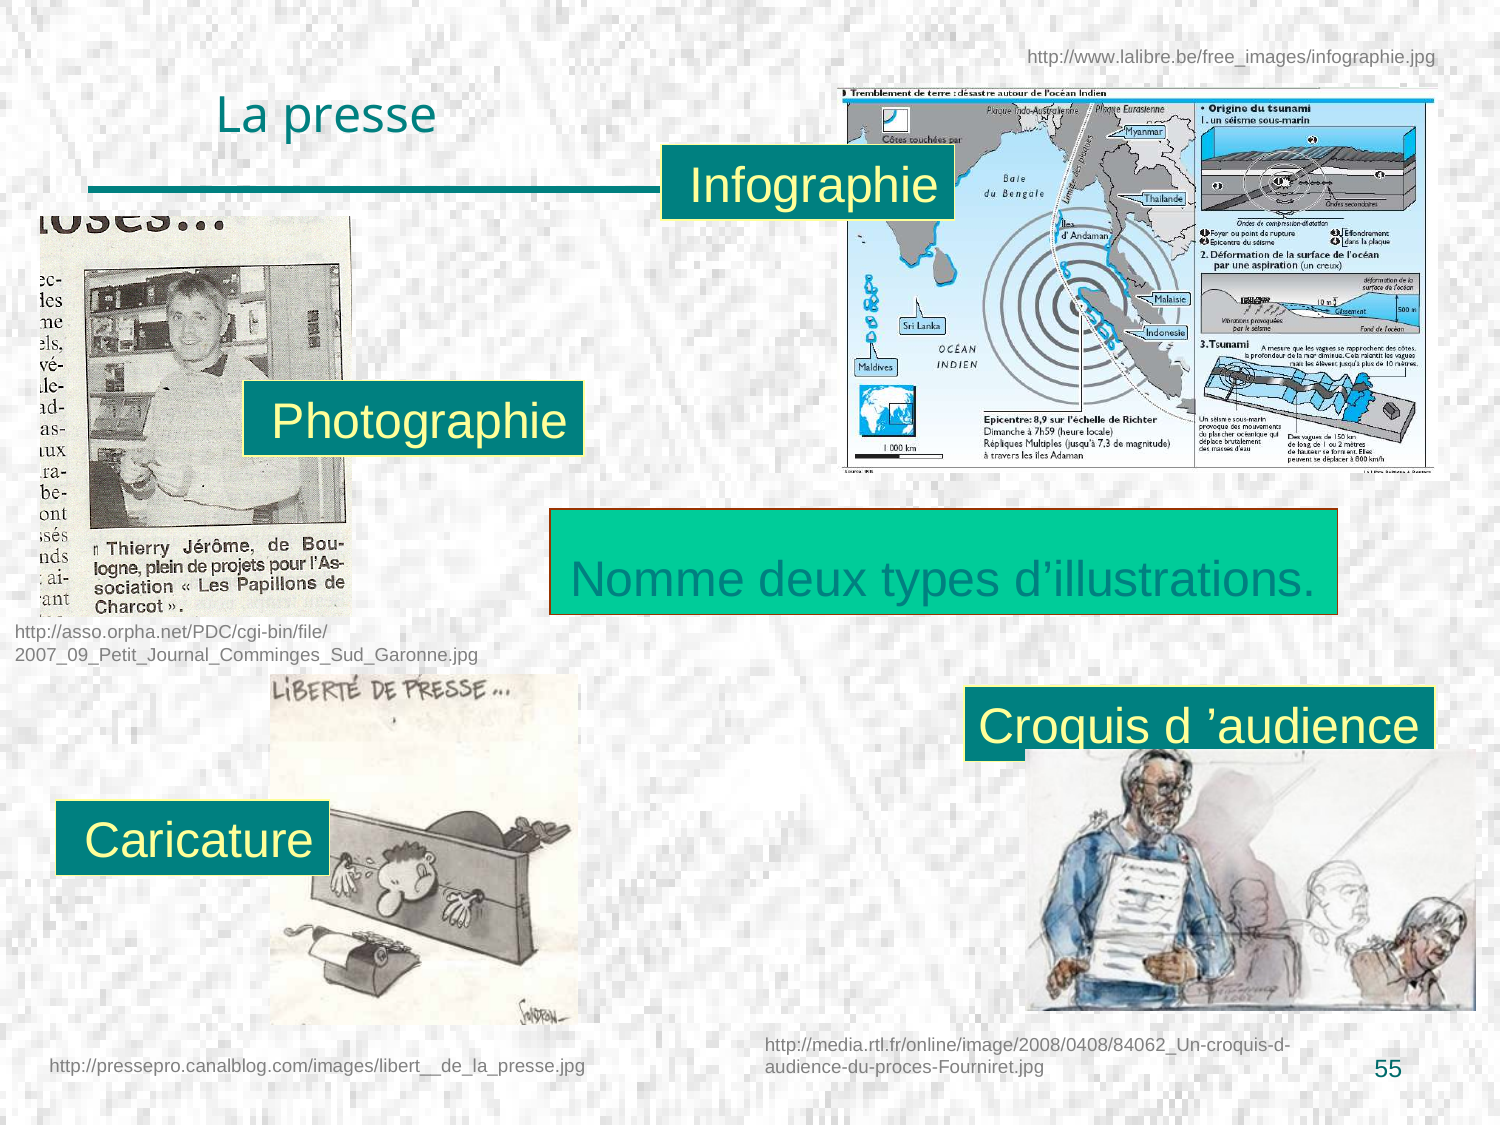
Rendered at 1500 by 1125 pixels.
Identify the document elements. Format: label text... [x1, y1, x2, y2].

text_box Croquis d ’audience [964, 686, 1436, 762]
text_box http://pressepro.canalblog.com/images/libert__de_la_presse.jpg [34, 1045, 671, 1084]
text_box Photographie [243, 380, 584, 456]
text_box http://www.lalibre.be/free_images/infographie.jpg [1012, 37, 1463, 76]
text_box Infographie [660, 144, 955, 220]
text_box Nomme deux types d’illustrations. [549, 509, 1338, 615]
text_box Caricature [55, 799, 330, 876]
text_box http://asso.orpha.net/PDC/cgi-bin/file/2007_09_Petit_Journal_Comminges_Sud_Garonne.jpg [0, 612, 566, 673]
picture [0, 0, 1500, 1125]
text_box La presse [200, 74, 454, 151]
text_box http://media.rtl.fr/online/image/2008/0408/84062_Un-croquis-d-audience-du-proces-Fourniret.jpg [749, 1024, 1313, 1086]
